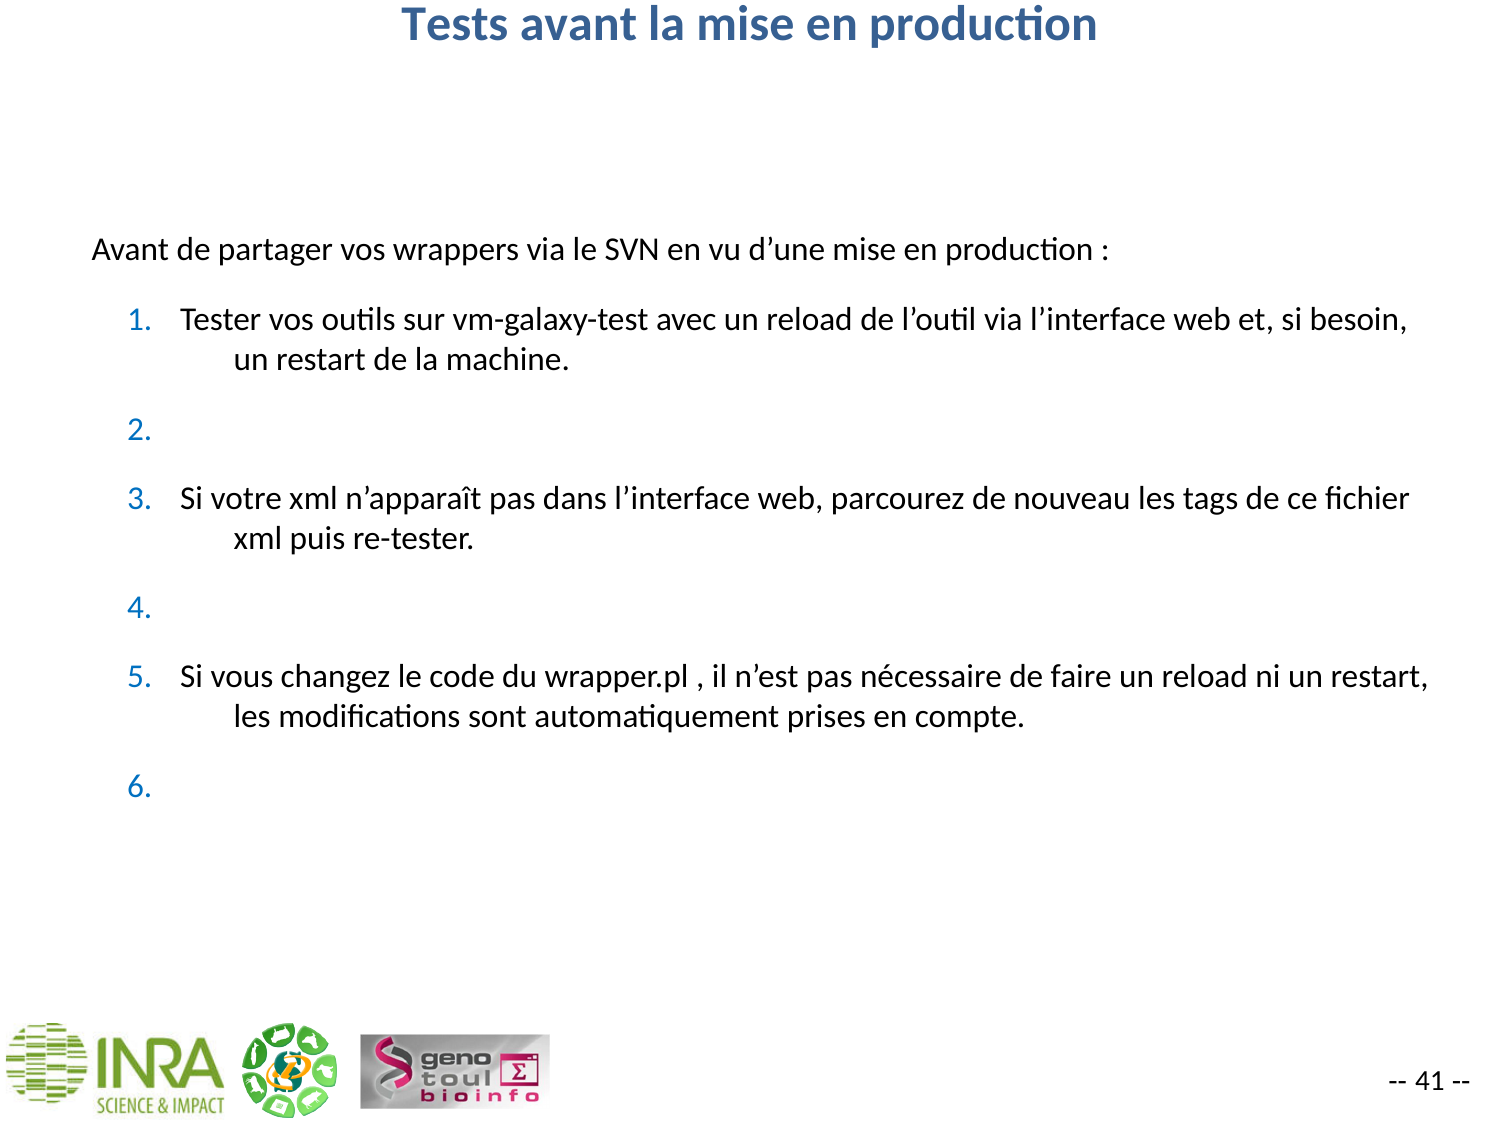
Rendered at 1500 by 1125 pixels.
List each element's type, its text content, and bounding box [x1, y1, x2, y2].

text_box Tests avant la mise en production [0, 0, 1500, 73]
text_box Avant de partager vos wrappers via le SVN en vu d’une mise en production : Tester vos outils sur vm-galaxy-test avec un reload de l’outil via l’interface web et, si besoin, un restart de la machine. Si votre xml n’apparaît pas dans l’interface web, parcourez de nouveau les tags de ce fichier xml puis re-tester. Si vous changez le code du wrapper.pl , il n’est pas nécessaire de faire un reload ni un restart, les modifications sont automatiquement prises en compte. [76, 219, 1447, 817]
